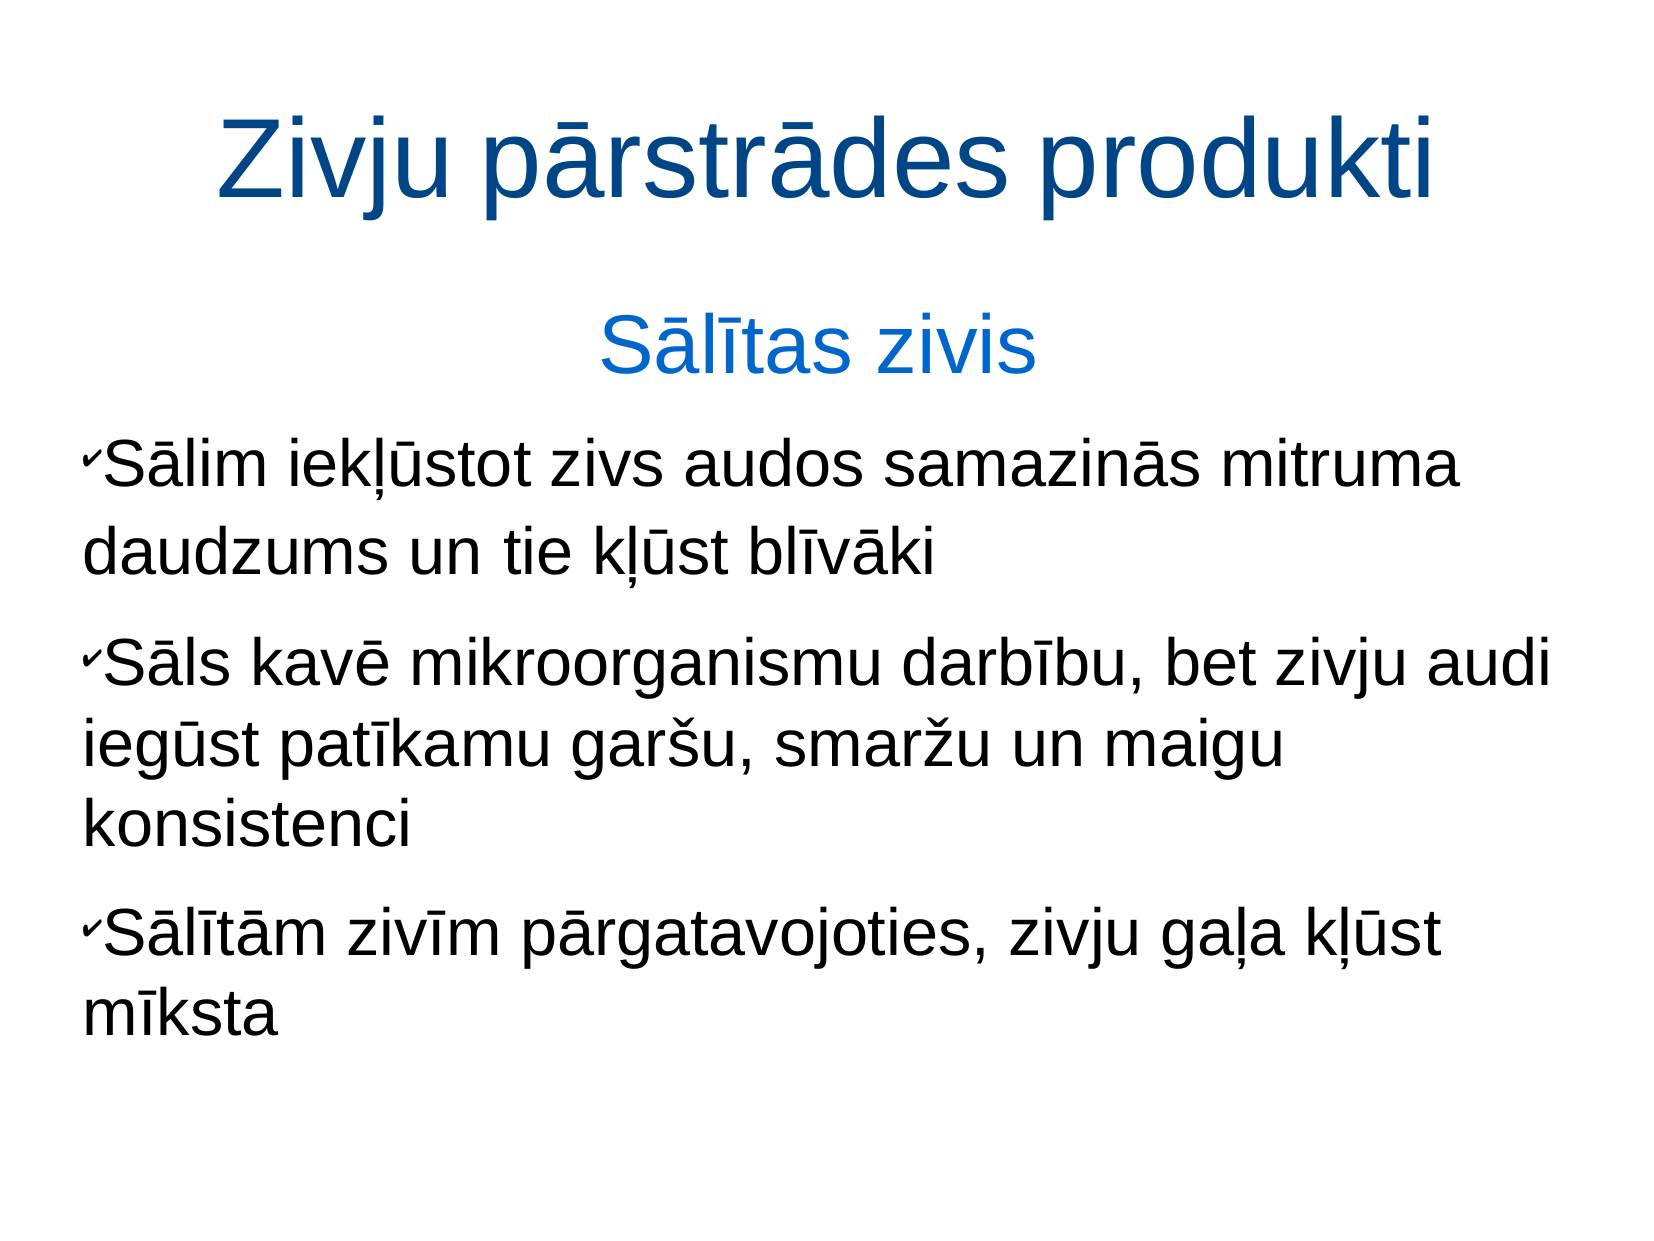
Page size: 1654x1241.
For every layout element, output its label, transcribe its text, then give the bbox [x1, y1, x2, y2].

list Sālītas zivis Sālim iekļūstot zivs audos samazinās mitruma daudzums un tie kļūst blīvāki Sāls kavē mikroorganismu darbību, bet zivju audi iegūst patīkamu garšu, smaržu un maigu konsistenci Sālītām zivīm pārgatavojoties, zivju gaļa kļūst mīksta [82, 290, 1571, 1109]
title Zivju pārstrādes produkti [82, 49, 1571, 257]
